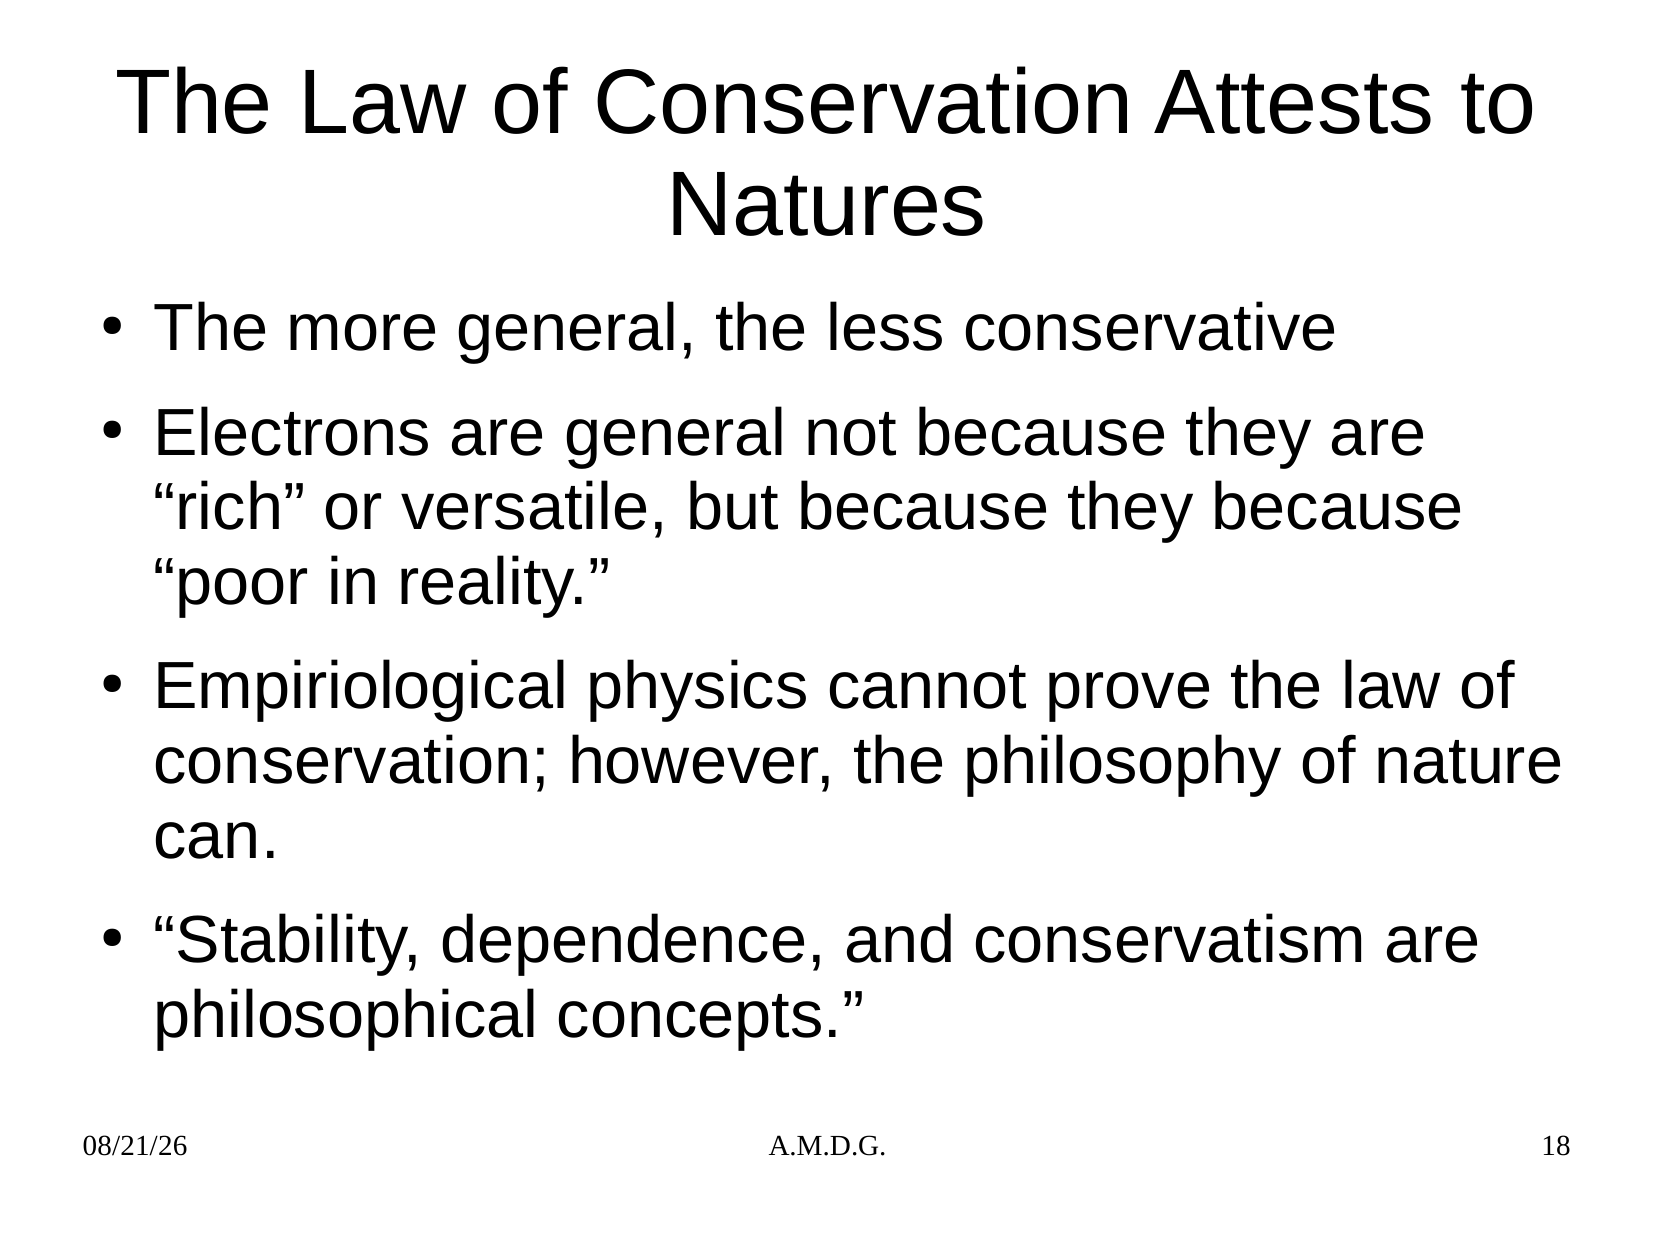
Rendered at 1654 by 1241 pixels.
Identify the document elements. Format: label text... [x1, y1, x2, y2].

title The Law of Conservation Attests to Natures [82, 49, 1571, 257]
list The more general, the less conservative Electrons are general not because they are “rich” or versatile, but because they because “poor in reality.” Empiriological physics cannot prove the law of conservation; however, the philosophy of nature can. “Stability, dependence, and conservatism are philosophical concepts.” [82, 290, 1571, 1109]
